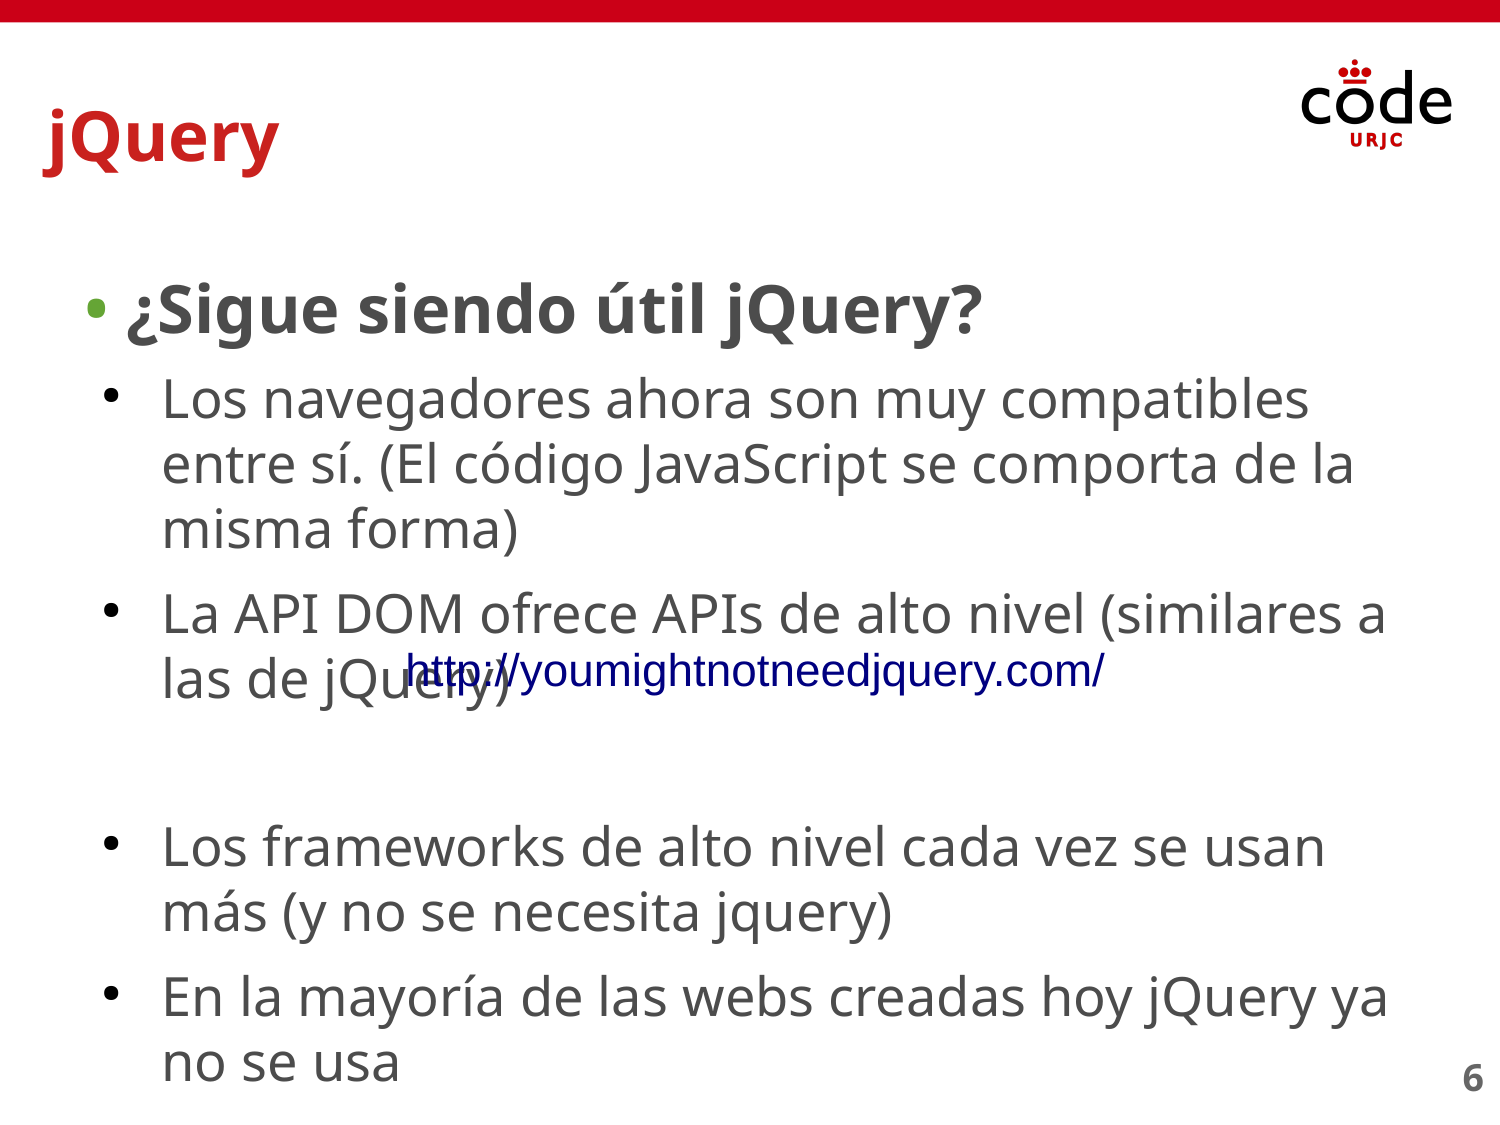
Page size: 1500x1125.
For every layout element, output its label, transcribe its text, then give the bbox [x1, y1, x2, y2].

text_box http://youmightnotneedjquery.com/ [366, 637, 1158, 704]
title jQuery [32, 79, 1383, 189]
list ¿Sigue siendo útil jQuery? Los navegadores ahora son muy compatibles entre sí. (El código JavaScript se comporta de la misma forma) La API DOM ofrece APIs de alto nivel (similares a las de jQuery) Los frameworks de alto nivel cada vez se usan más (y no se necesita jquery) En la mayoría de las webs creadas hoy jQuery ya no se usa [51, 259, 1436, 1013]
picture [1284, 50, 1468, 161]
